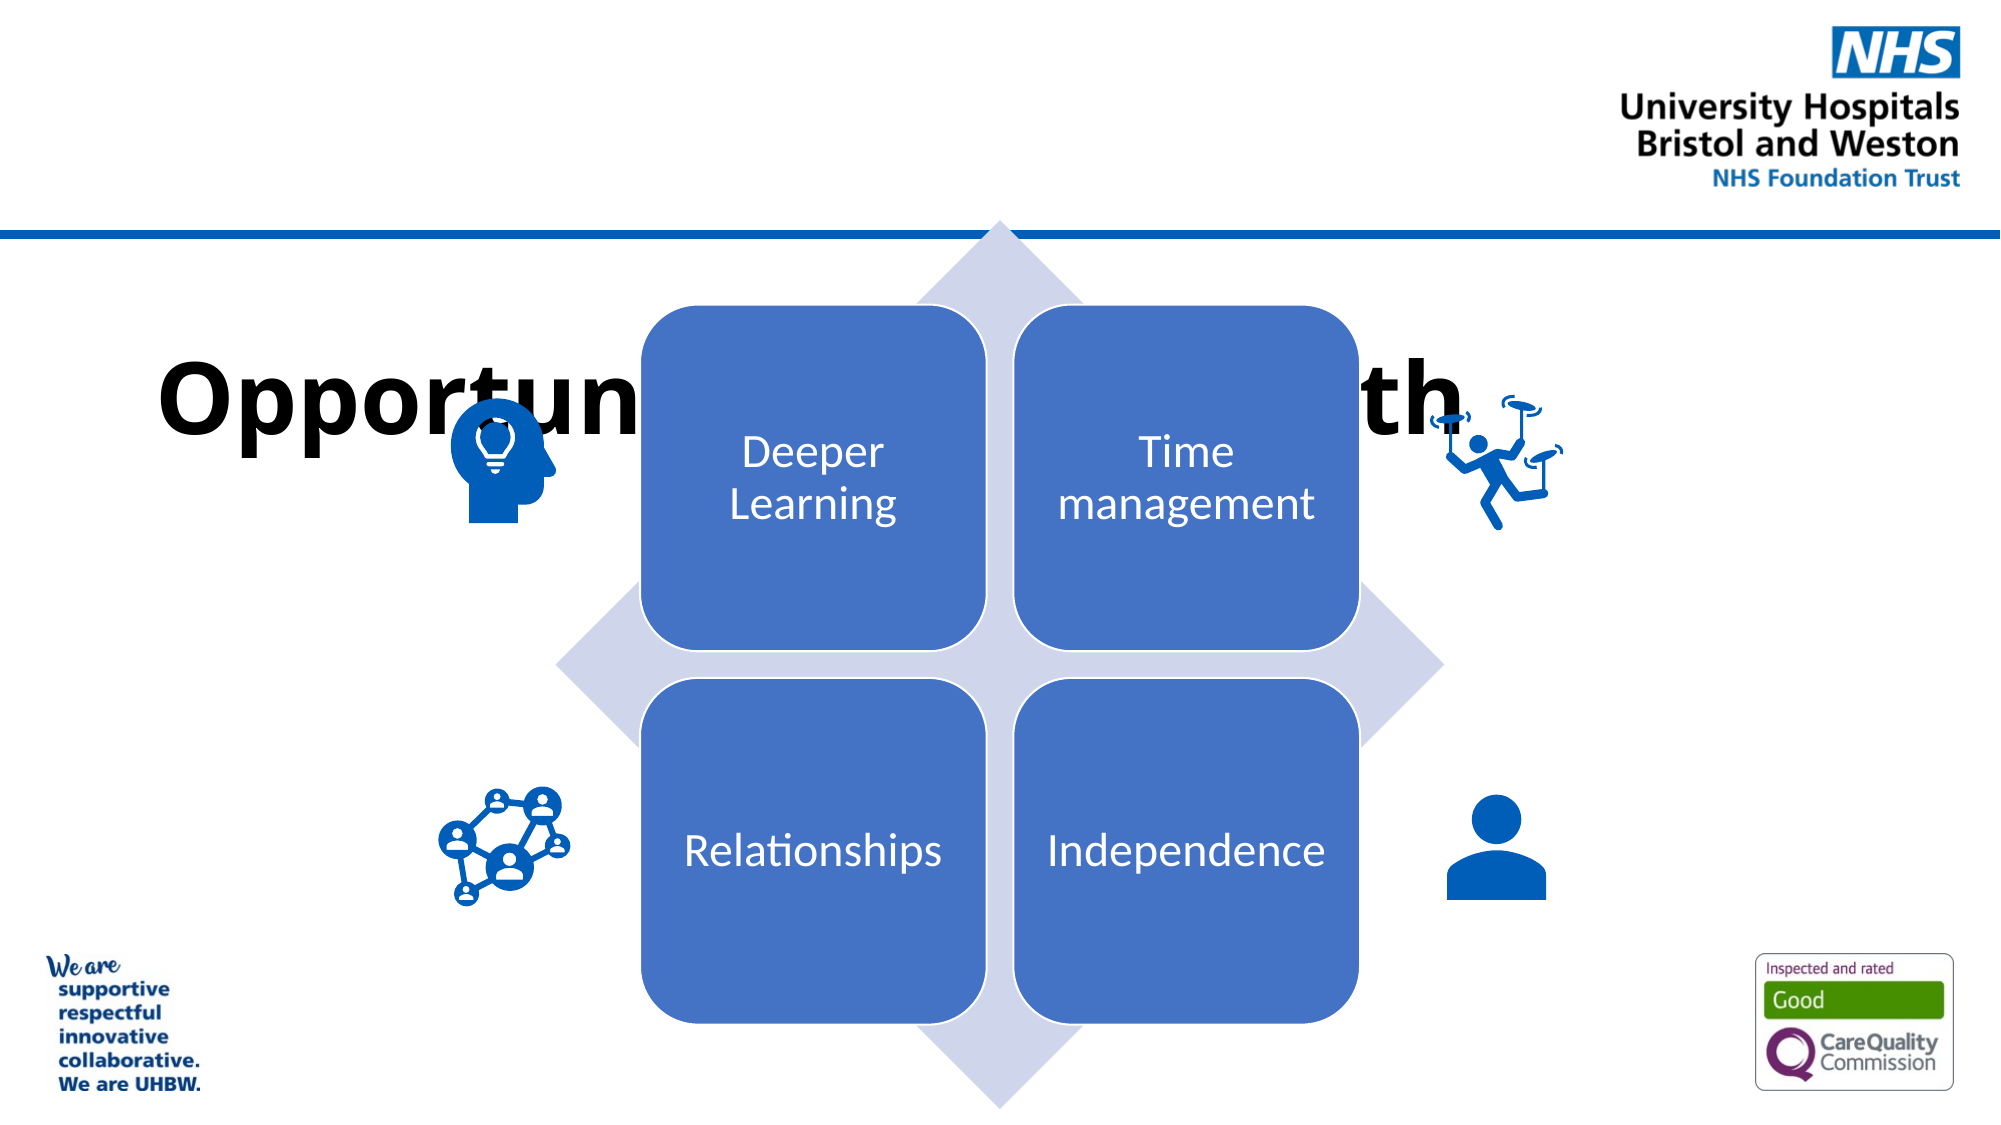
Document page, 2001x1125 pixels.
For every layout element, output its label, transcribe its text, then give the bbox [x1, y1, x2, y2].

text_box Time management [1013, 304, 1361, 652]
text_box Deeper Learning [639, 304, 987, 652]
picture [428, 388, 579, 539]
picture [1421, 388, 1572, 539]
title Opportunities and Growth [80, 16, 1806, 234]
text_box [555, 220, 1445, 1109]
picture [428, 772, 579, 923]
text_box Relationships [639, 677, 987, 1025]
text_box Independence [1013, 677, 1361, 1025]
picture [1421, 772, 1572, 923]
